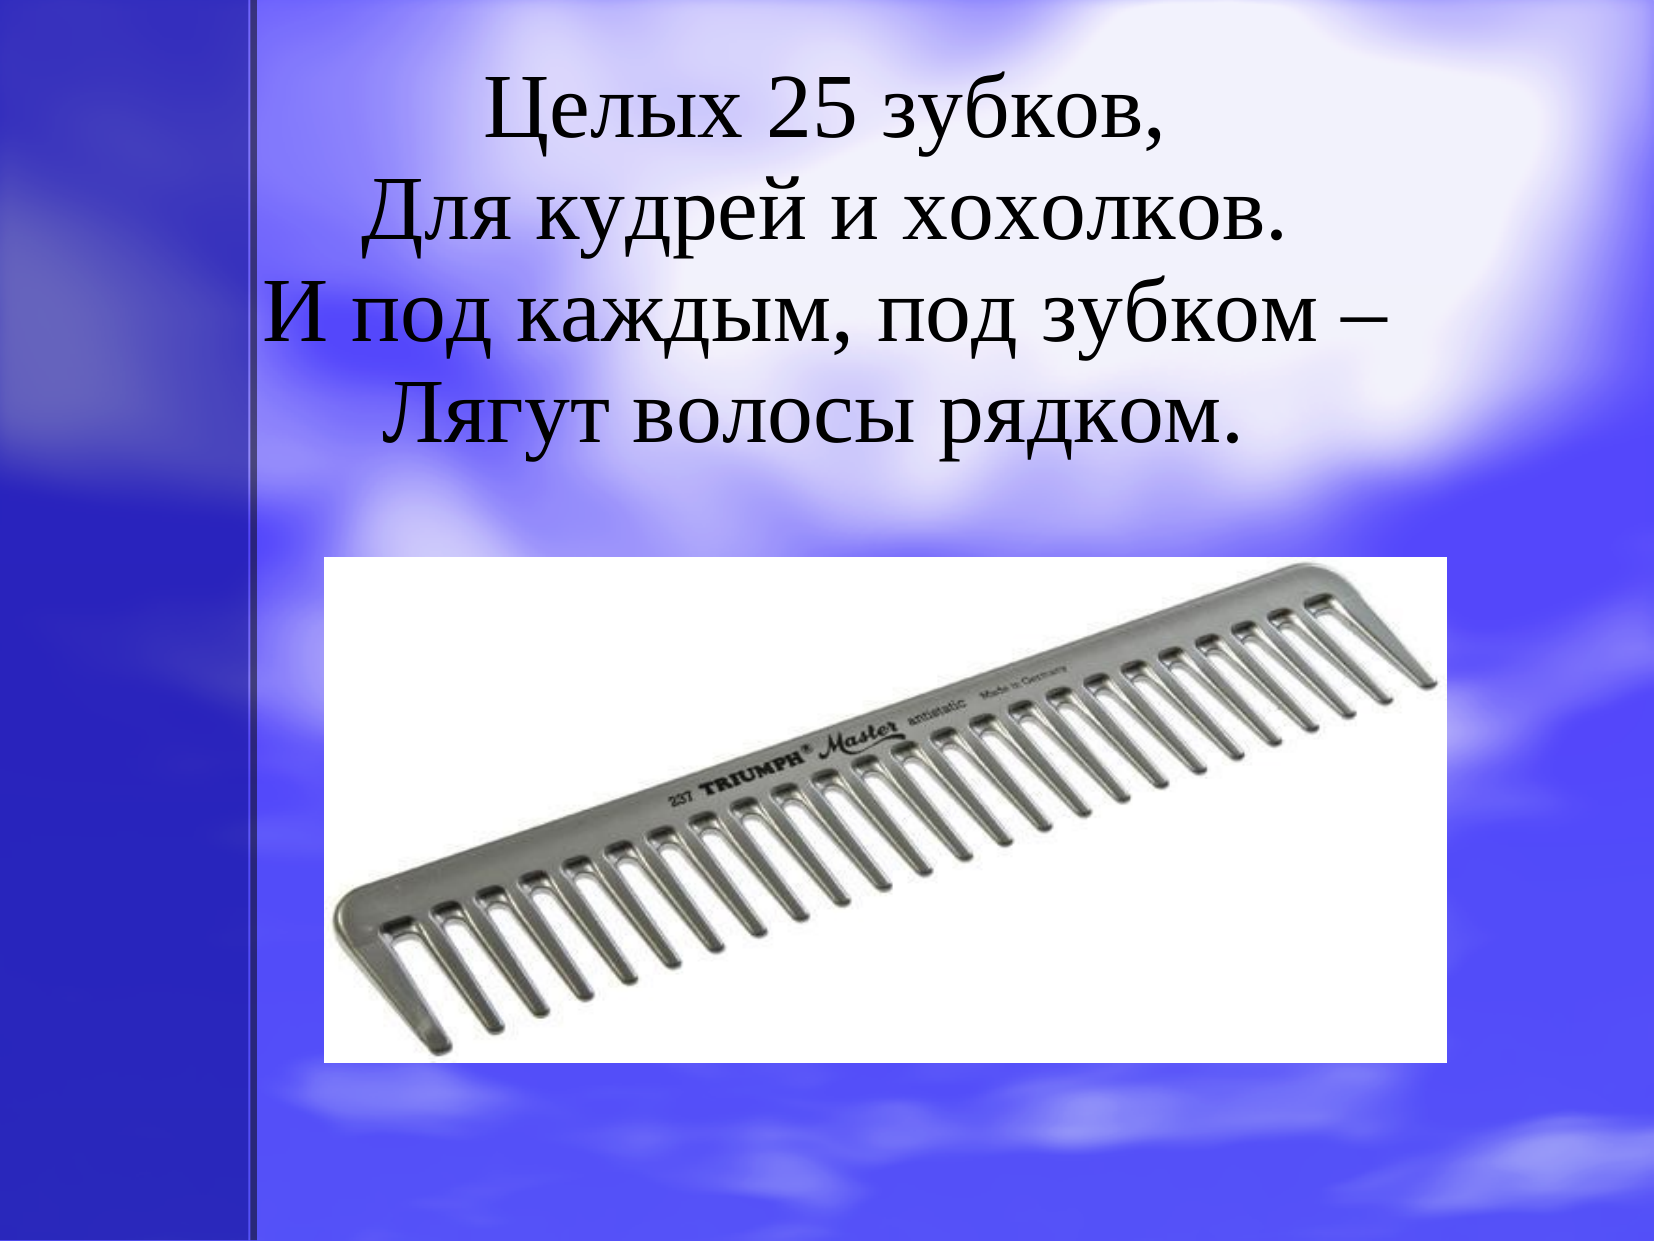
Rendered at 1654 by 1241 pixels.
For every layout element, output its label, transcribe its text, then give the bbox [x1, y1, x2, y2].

picture [324, 557, 1447, 1063]
title Целых 25 зубков, Для кудрей и хохолков. И под каждым, под зубком – Лягут волосы рядком. [119, 0, 1533, 463]
